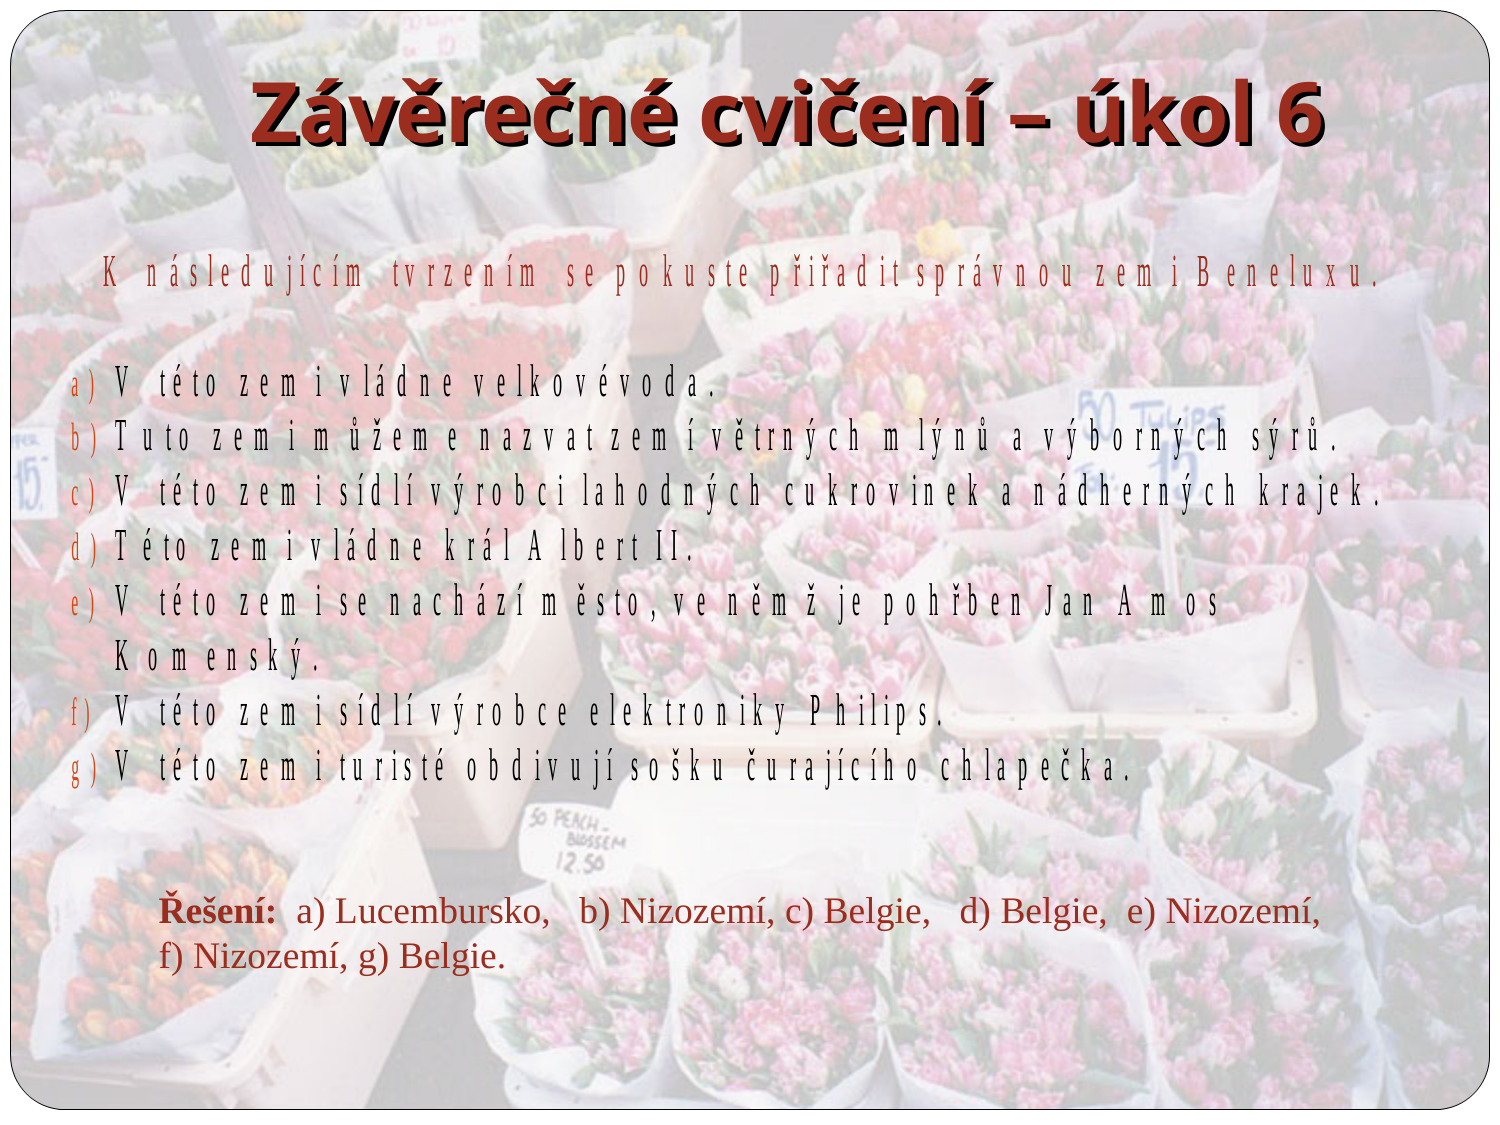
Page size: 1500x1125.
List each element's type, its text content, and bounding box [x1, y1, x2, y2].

text_box Řešení: a) Lucembursko, b) Nizozemí, c) Belgie, d) Belgie, e) Nizozemí, f) Nizozemí, g) Belgie. [143, 878, 1436, 984]
title Závěrečné cvičení – úkol 6 [150, 35, 1426, 174]
picture [9, 9, 1491, 1111]
